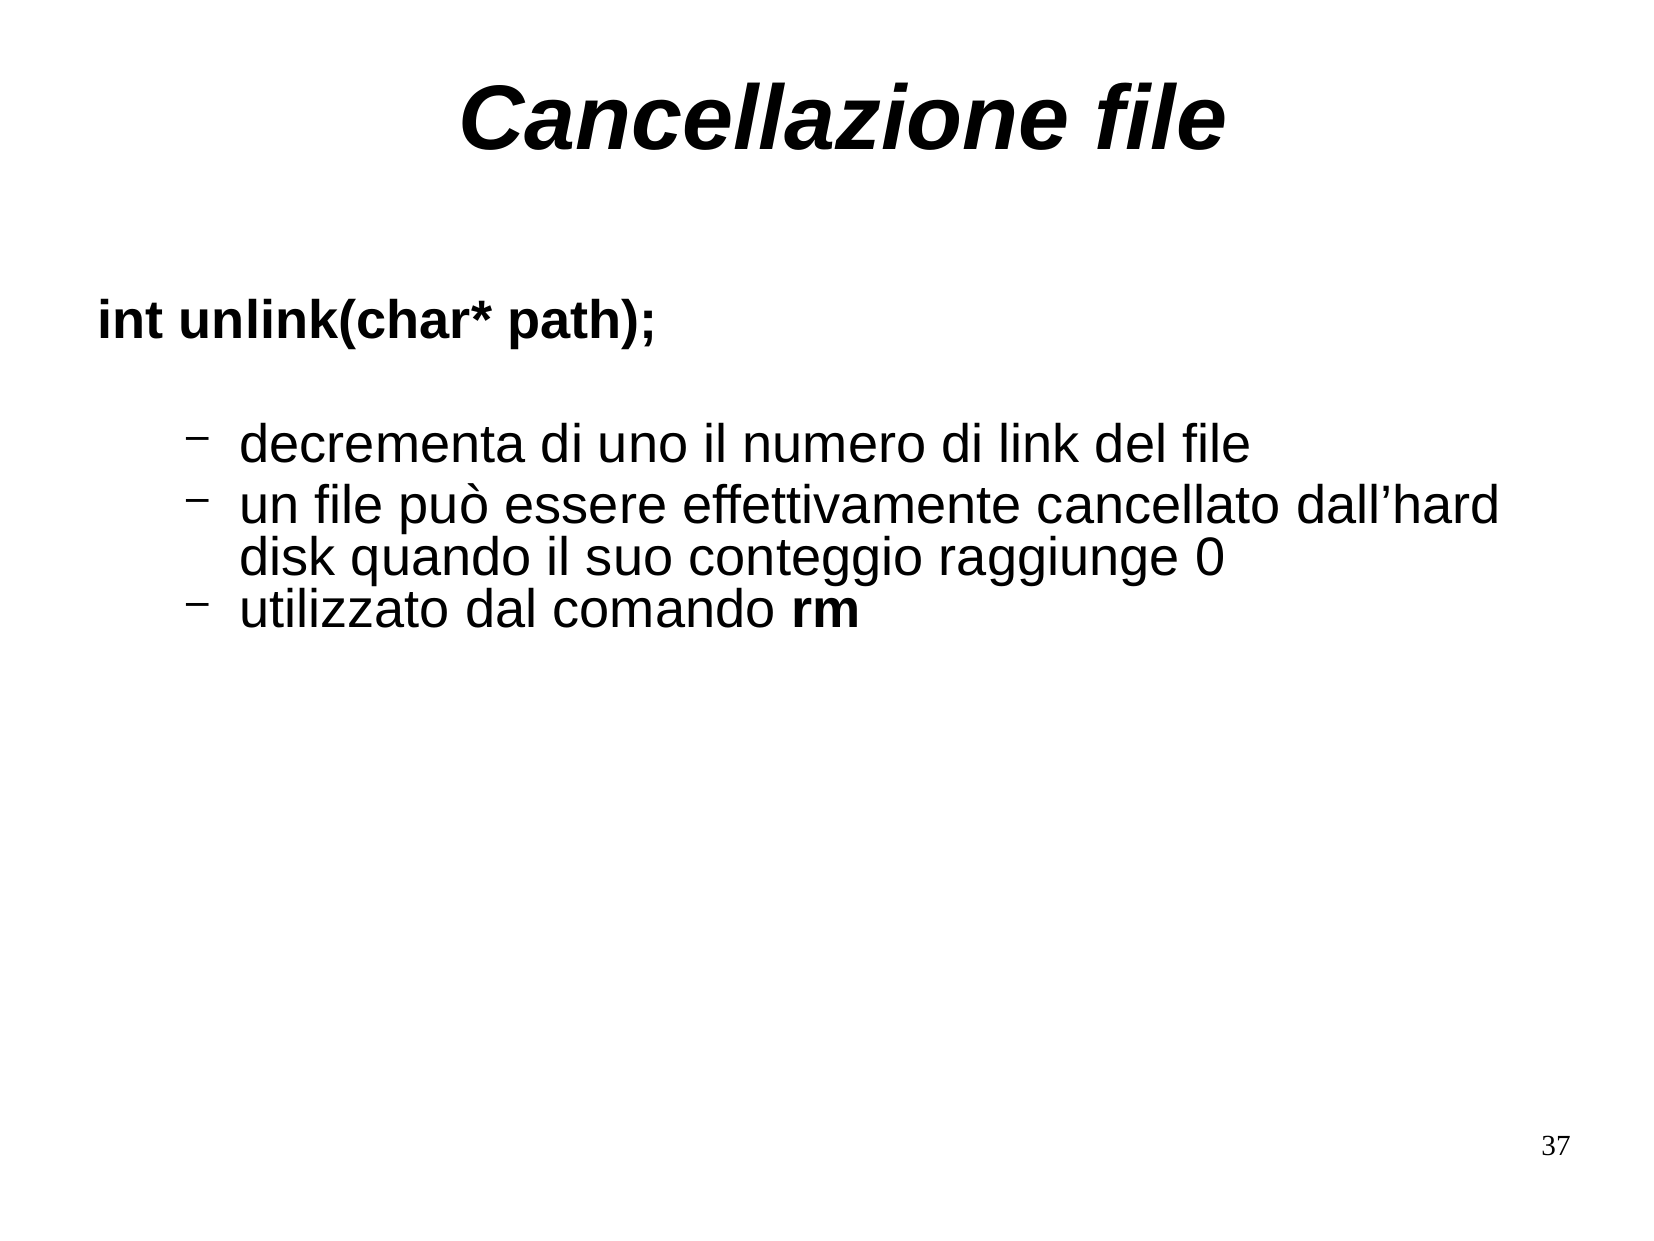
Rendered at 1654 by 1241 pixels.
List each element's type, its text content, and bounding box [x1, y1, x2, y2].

title Cancellazione file [82, 50, 1571, 257]
list int unlink(char* path); decrementa di uno il numero di link del file un file può essere effettivamente cancellato dall’hard disk quando il suo conteggio raggiunge 0 utilizzato dal comando rm [82, 289, 1604, 1119]
